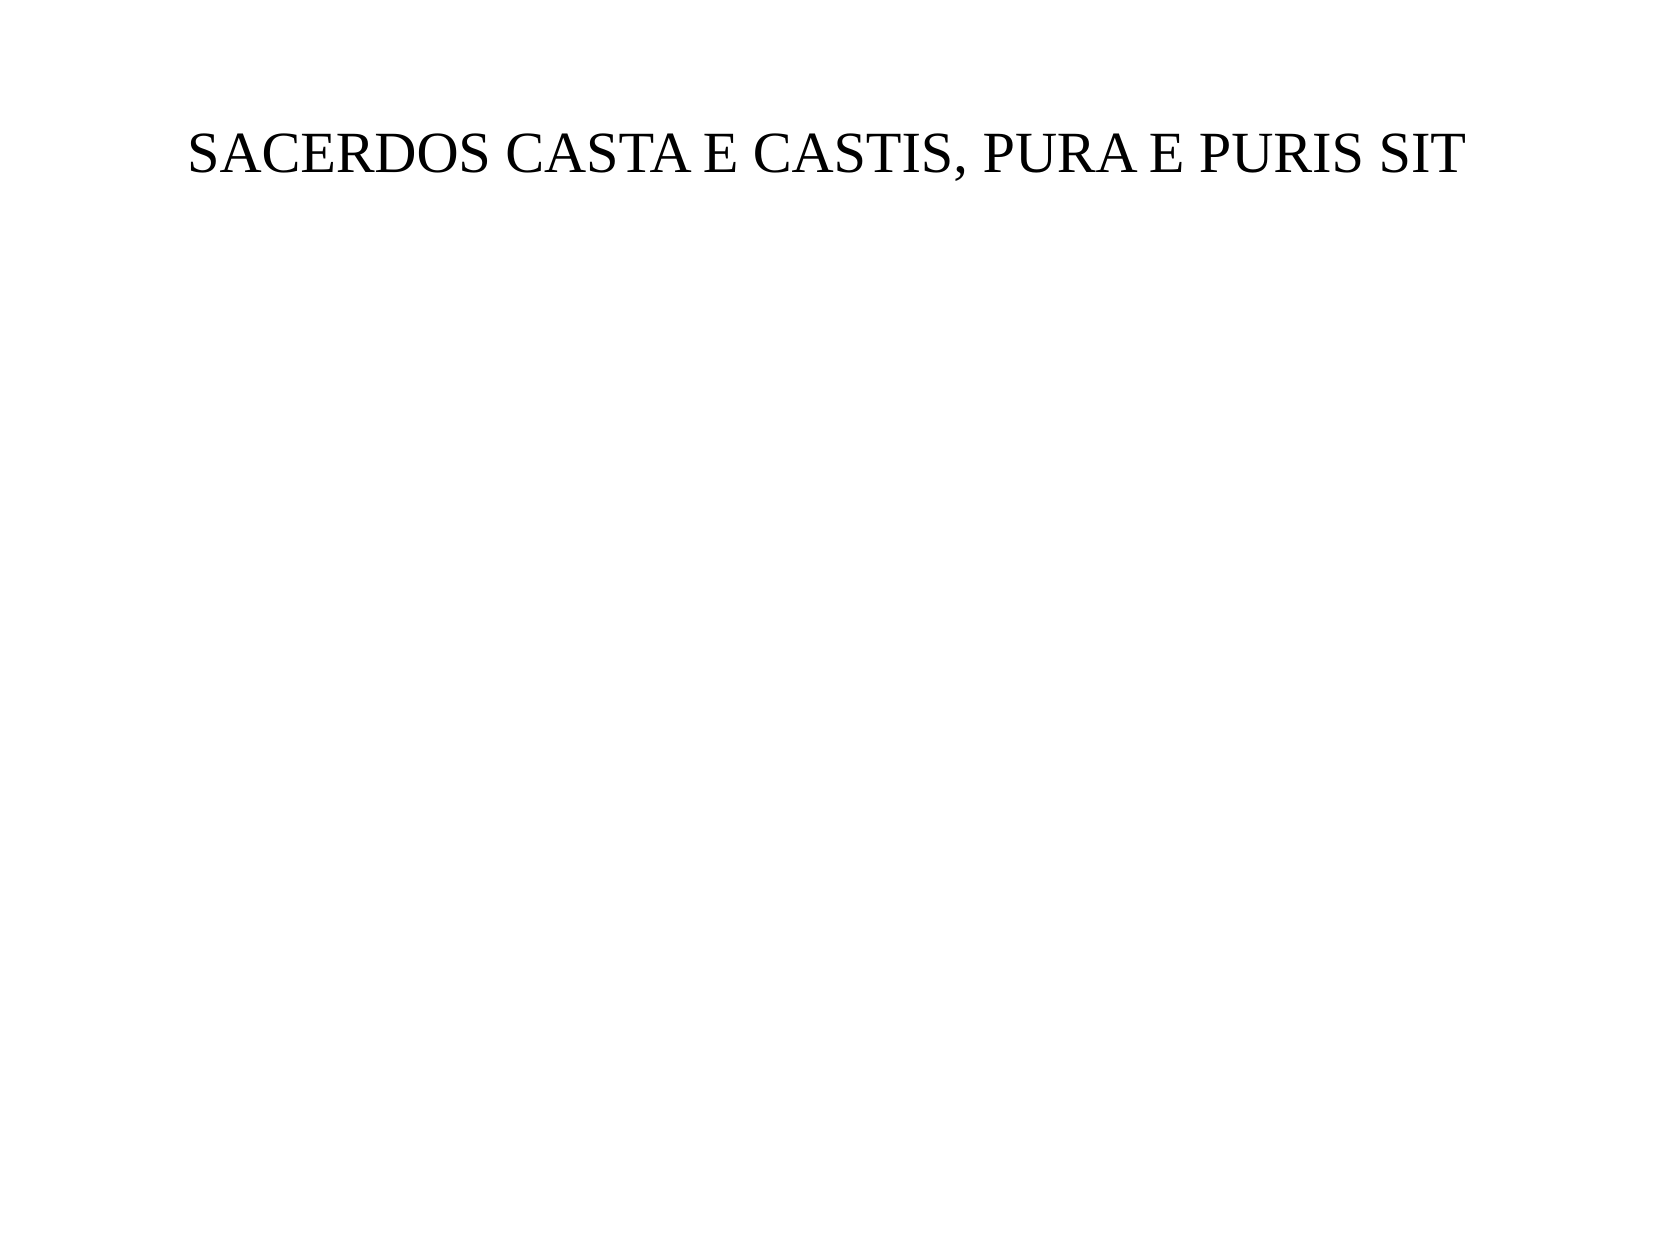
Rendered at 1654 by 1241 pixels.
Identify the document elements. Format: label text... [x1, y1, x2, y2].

title SACERDOS CASTA E CASTIS, PURA E PURIS SIT [82, 49, 1571, 257]
